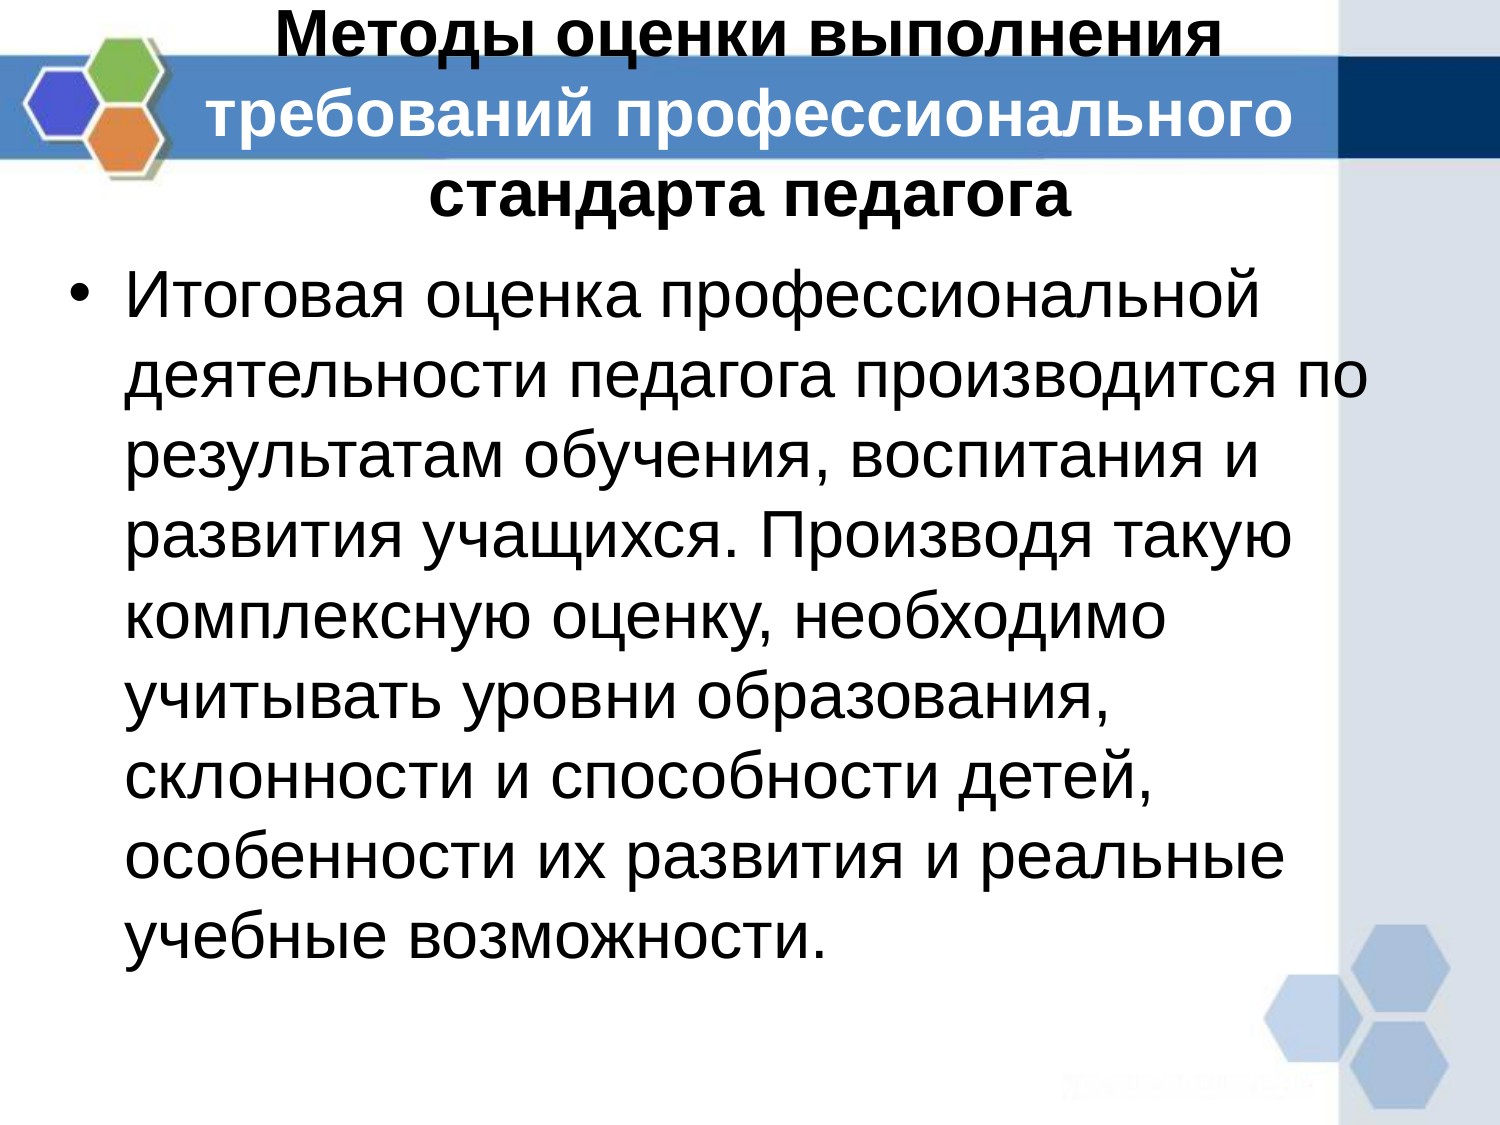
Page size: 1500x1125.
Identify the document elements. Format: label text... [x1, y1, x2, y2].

picture [0, 0, 1500, 1125]
list Итоговая оценка профессиональной деятельности педагога производится по результатам обучения, воспитания и развития учащихся. Производя такую комплексную оценку, необходимо учитывать уровни образования, склонности и способности детей, особенности их развития и реальные учебные возможности. [53, 243, 1471, 1094]
title Методы оценки выполнения требований профессионального стандарта педагога [75, 0, 1426, 221]
